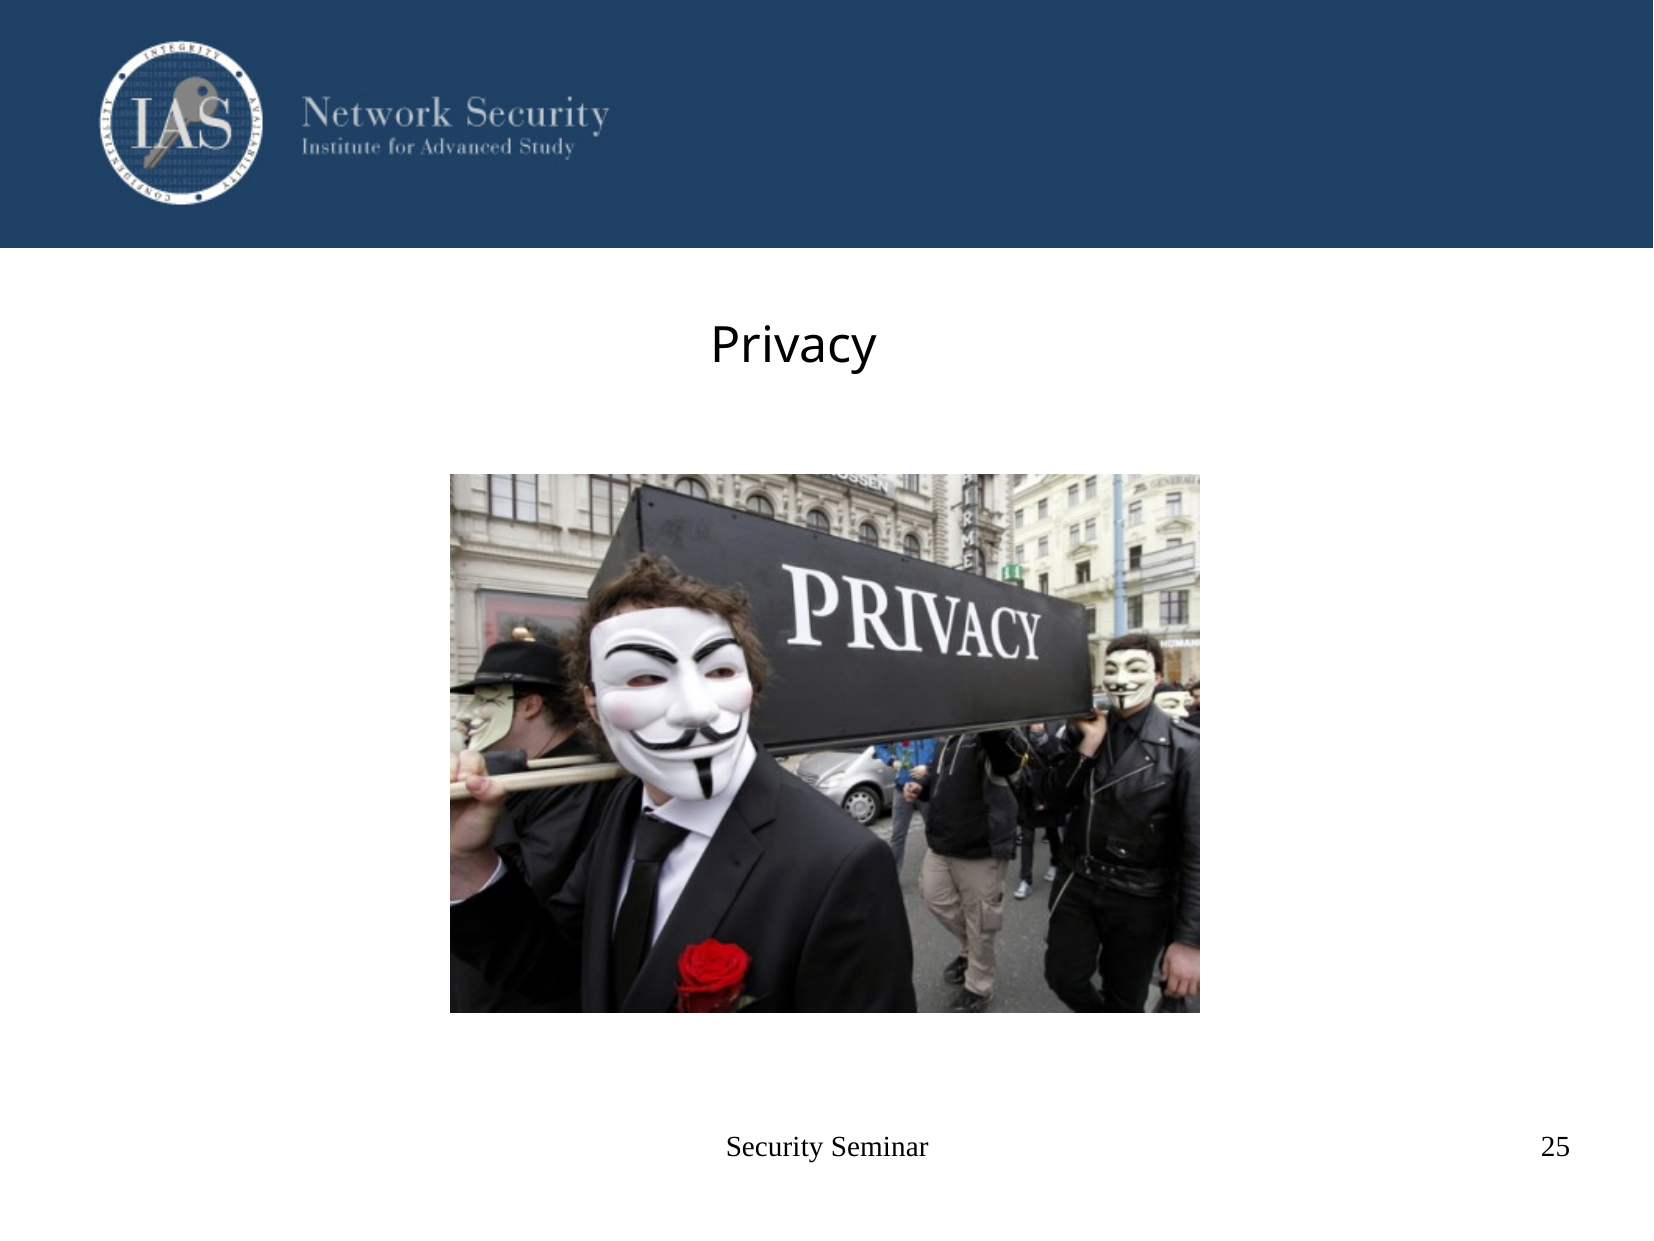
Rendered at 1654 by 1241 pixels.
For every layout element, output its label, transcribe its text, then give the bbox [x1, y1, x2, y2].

picture [450, 474, 1200, 1013]
title Privacy [49, 239, 1538, 447]
picture [0, 0, 1653, 248]
